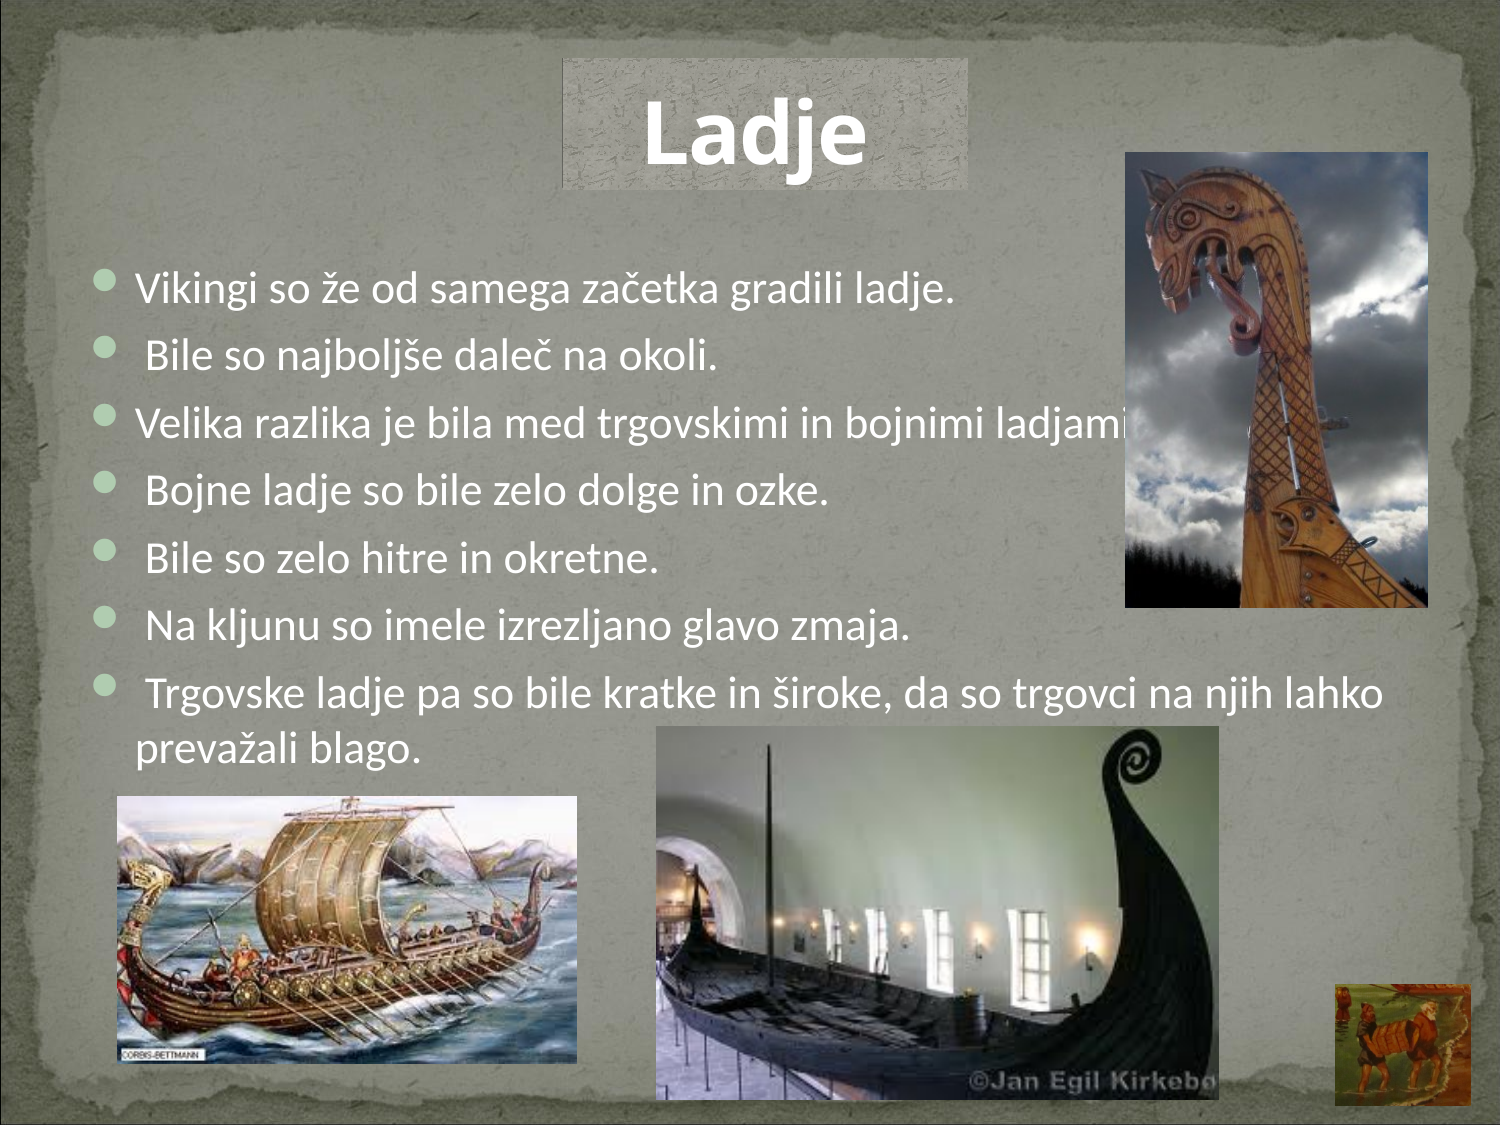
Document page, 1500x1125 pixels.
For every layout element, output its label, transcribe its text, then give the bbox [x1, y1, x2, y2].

list Vikingi so že od samega začetka gradili ladje. Bile so najboljše daleč na okoli. Velika razlika je bila med trgovskimi in bojnimi ladjami. Bojne ladje so bile zelo dolge in ozke. Bile so zelo hitre in okretne. Na kljunu so imele izrezljano glavo zmaja. Trgovske ladje pa so bile kratke in široke, da so trgovci na njih lahko prevažali blago. [75, 249, 1425, 1000]
picture [0, 0, 1500, 1125]
title Ladje [562, 58, 968, 190]
